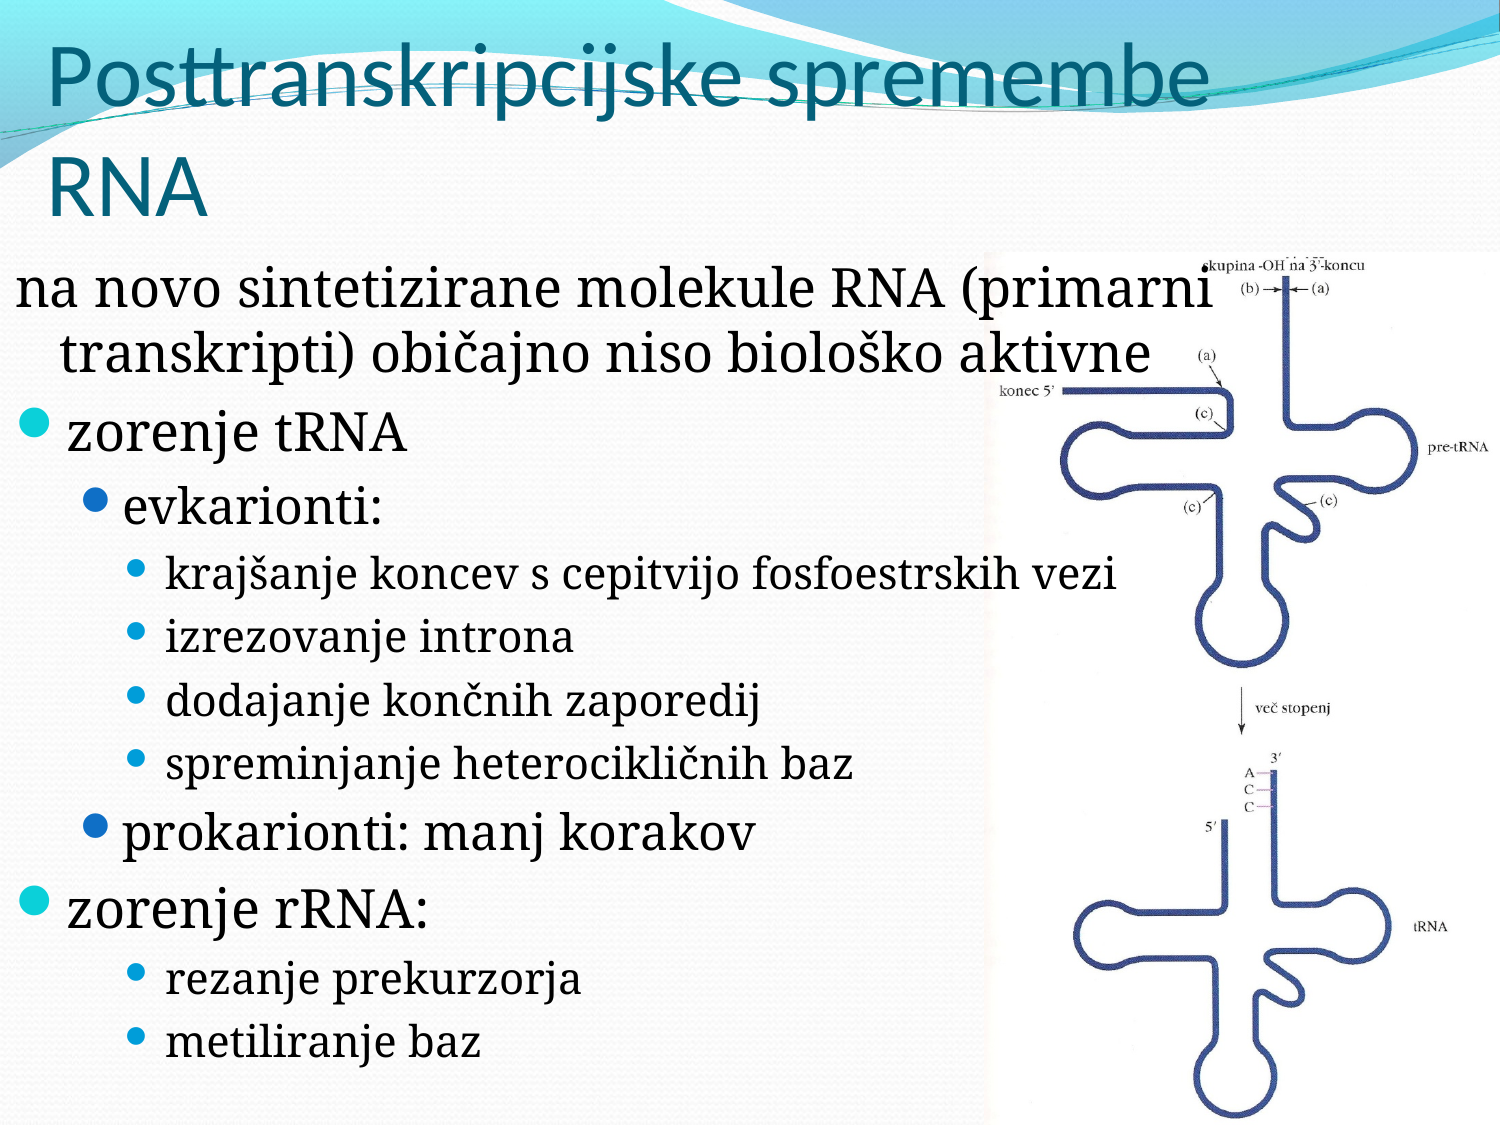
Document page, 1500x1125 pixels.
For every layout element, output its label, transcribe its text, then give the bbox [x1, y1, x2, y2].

title Posttranskripcijske spremembe RNA [46, 6, 1397, 235]
picture [0, 0, 1500, 1125]
list na novo sintetizirane molekule RNA (primarni transkripti) običajno niso biološko aktivne zorenje tRNA evkarionti: krajšanje koncev s cepitvijo fosfoestrskih vezi izrezovanje introna dodajanje končnih zaporedij spreminjanje heterocikličnih baz prokarionti: manj korakov zorenje rRNA: rezanje prekurzorja metiliranje baz [0, 246, 1351, 1125]
